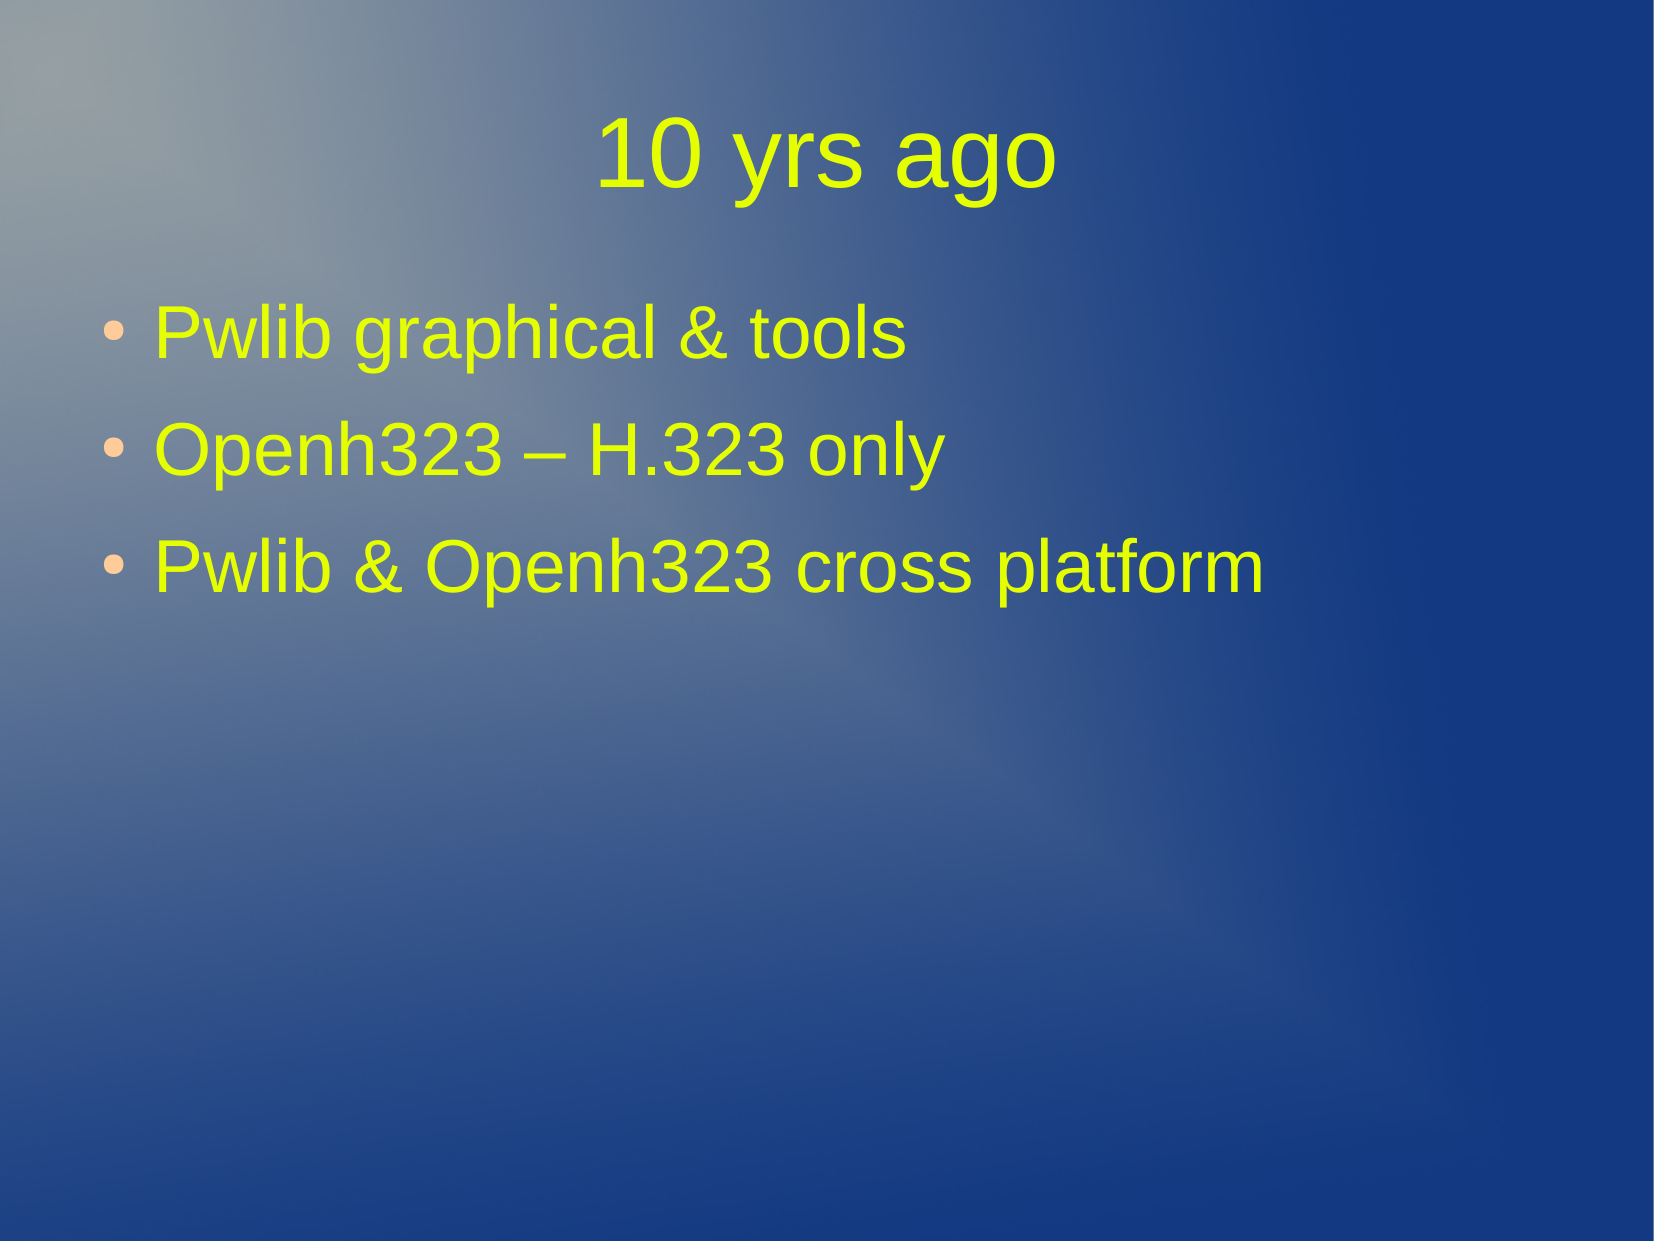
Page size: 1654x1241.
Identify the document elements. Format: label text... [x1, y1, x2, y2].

list Pwlib graphical & tools Openh323 – H.323 only Pwlib & Openh323 cross platform [82, 290, 1571, 1094]
picture [0, 0, 1654, 1241]
title 10 yrs ago [82, 56, 1571, 250]
